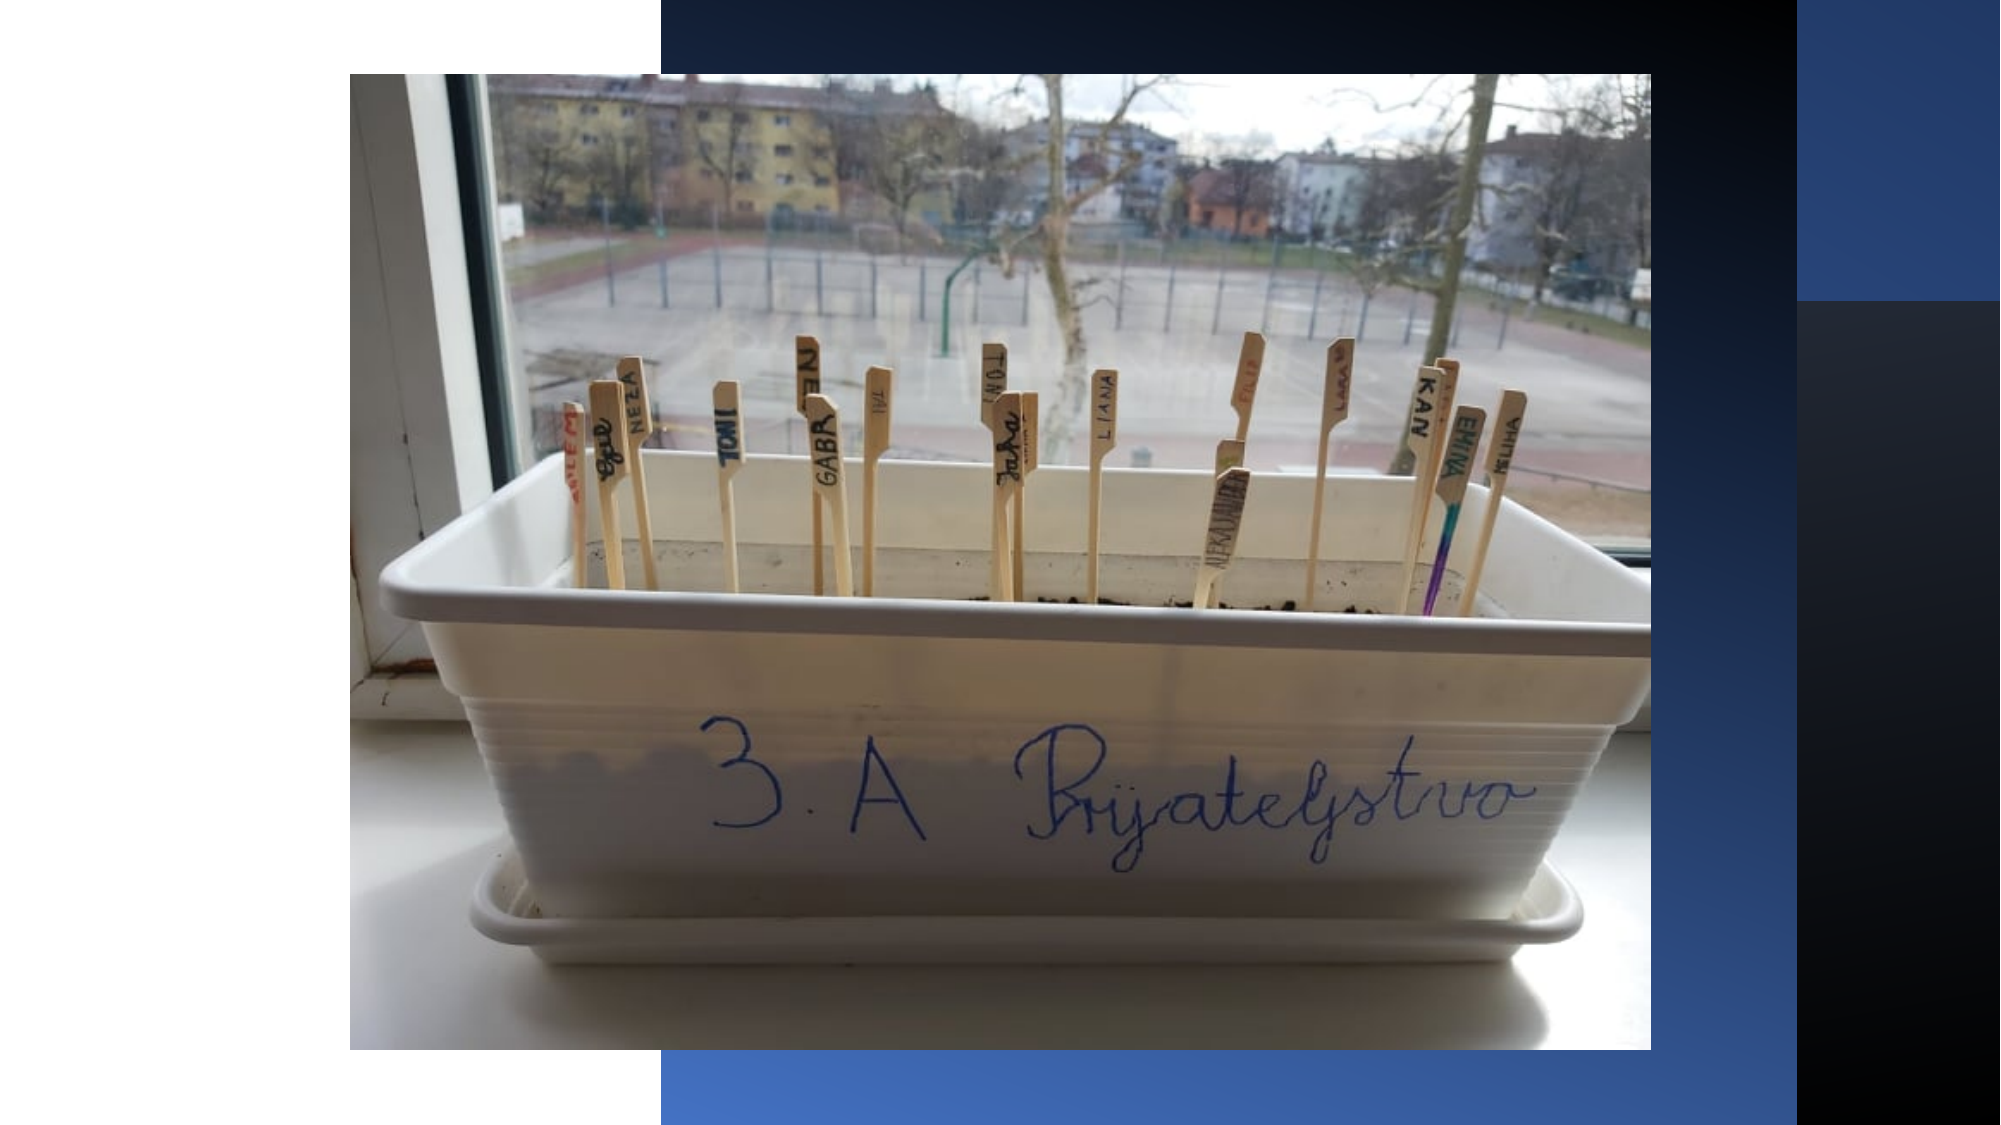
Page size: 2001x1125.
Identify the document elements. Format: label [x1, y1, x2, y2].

text_box [0, 0, 2000, 1125]
picture [350, 75, 1651, 1051]
